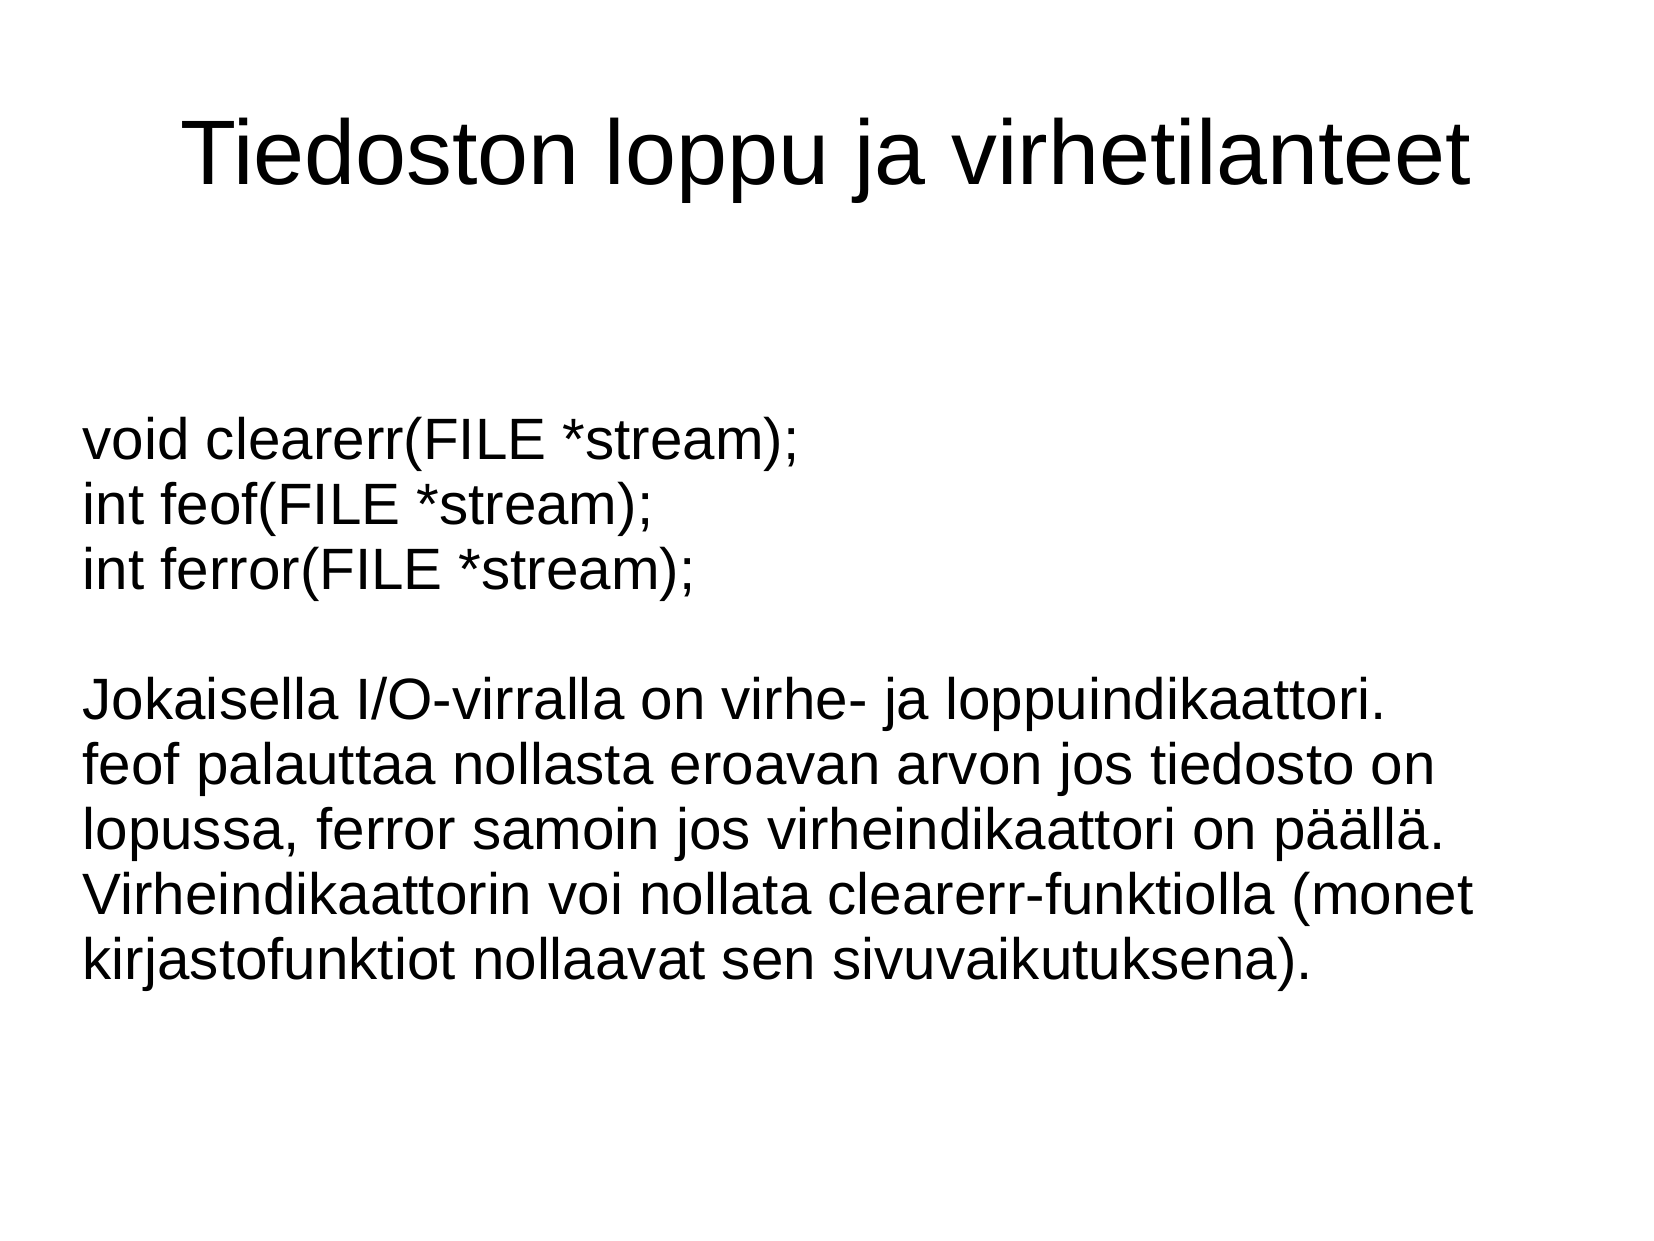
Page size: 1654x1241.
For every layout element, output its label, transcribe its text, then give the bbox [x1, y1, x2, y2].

subtitle void clearerr(FILE *stream); int feof(FILE *stream); int ferror(FILE *stream); Jokaisella I/O-virralla on virhe- ja loppuindikaattori. feof palauttaa nollasta eroavan arvon jos tiedosto on lopussa, ferror samoin jos virheindikaattori on päällä. Virheindikaattorin voi nollata clearerr-funktiolla (monet kirjastofunktiot nollaavat sen sivuvaikutuksena). [82, 297, 1571, 1102]
title Tiedoston loppu ja virhetilanteet [82, 56, 1571, 250]
